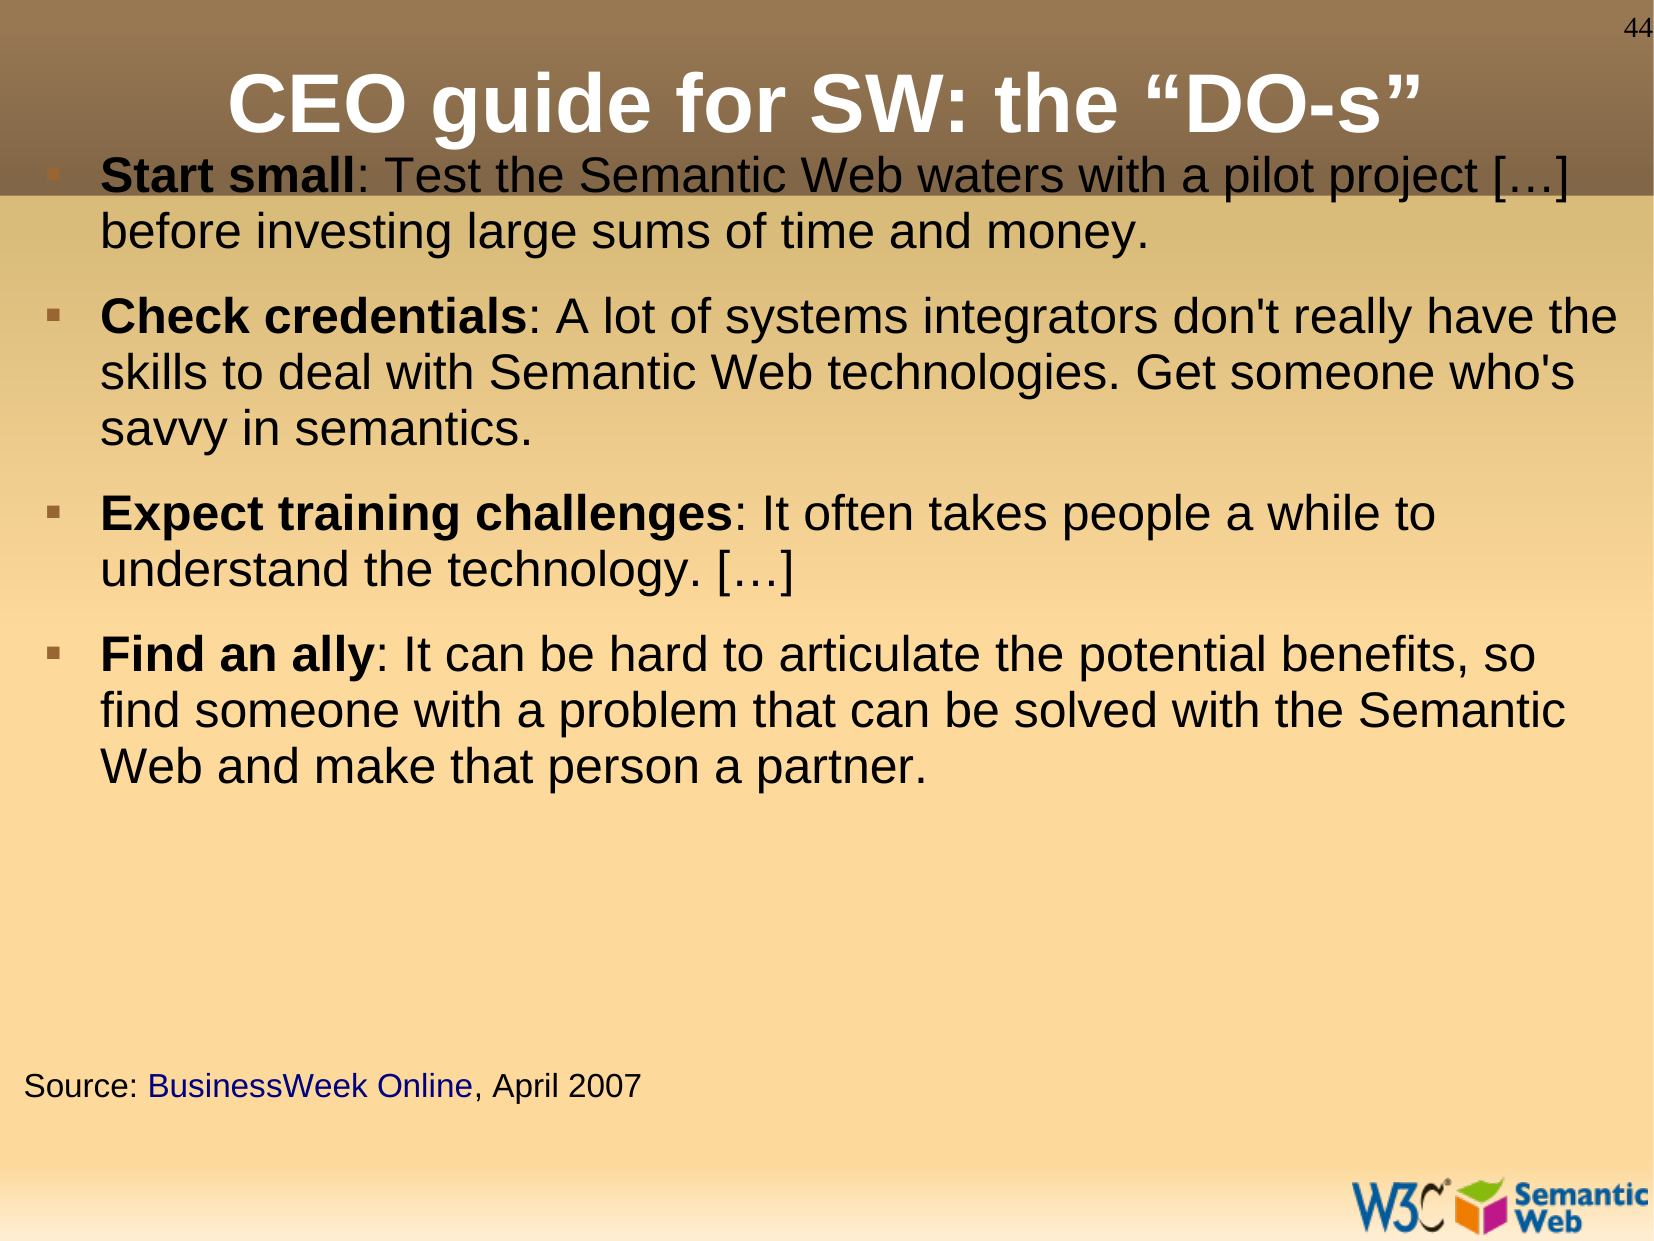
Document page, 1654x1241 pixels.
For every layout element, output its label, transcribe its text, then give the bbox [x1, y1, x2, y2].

picture [0, 208, 1654, 1241]
list Start small: Test the Semantic Web waters with a pilot project […] before investing large sums of time and money. Check credentials: A lot of systems integrators don't really have the skills to deal with Semantic Web technologies. Get someone who's savvy in semantics. Expect training challenges: It often takes people a while to understand the technology. […] Find an ally: It can be hard to articulate the potential benefits, so find someone with a problem that can be solved with the Semantic Web and make that person a partner. [29, 147, 1624, 1119]
title CEO guide for SW: the “DO-s” [0, 0, 1654, 208]
text_box Source: BusinessWeek Online, April 2007 [8, 1062, 658, 1116]
